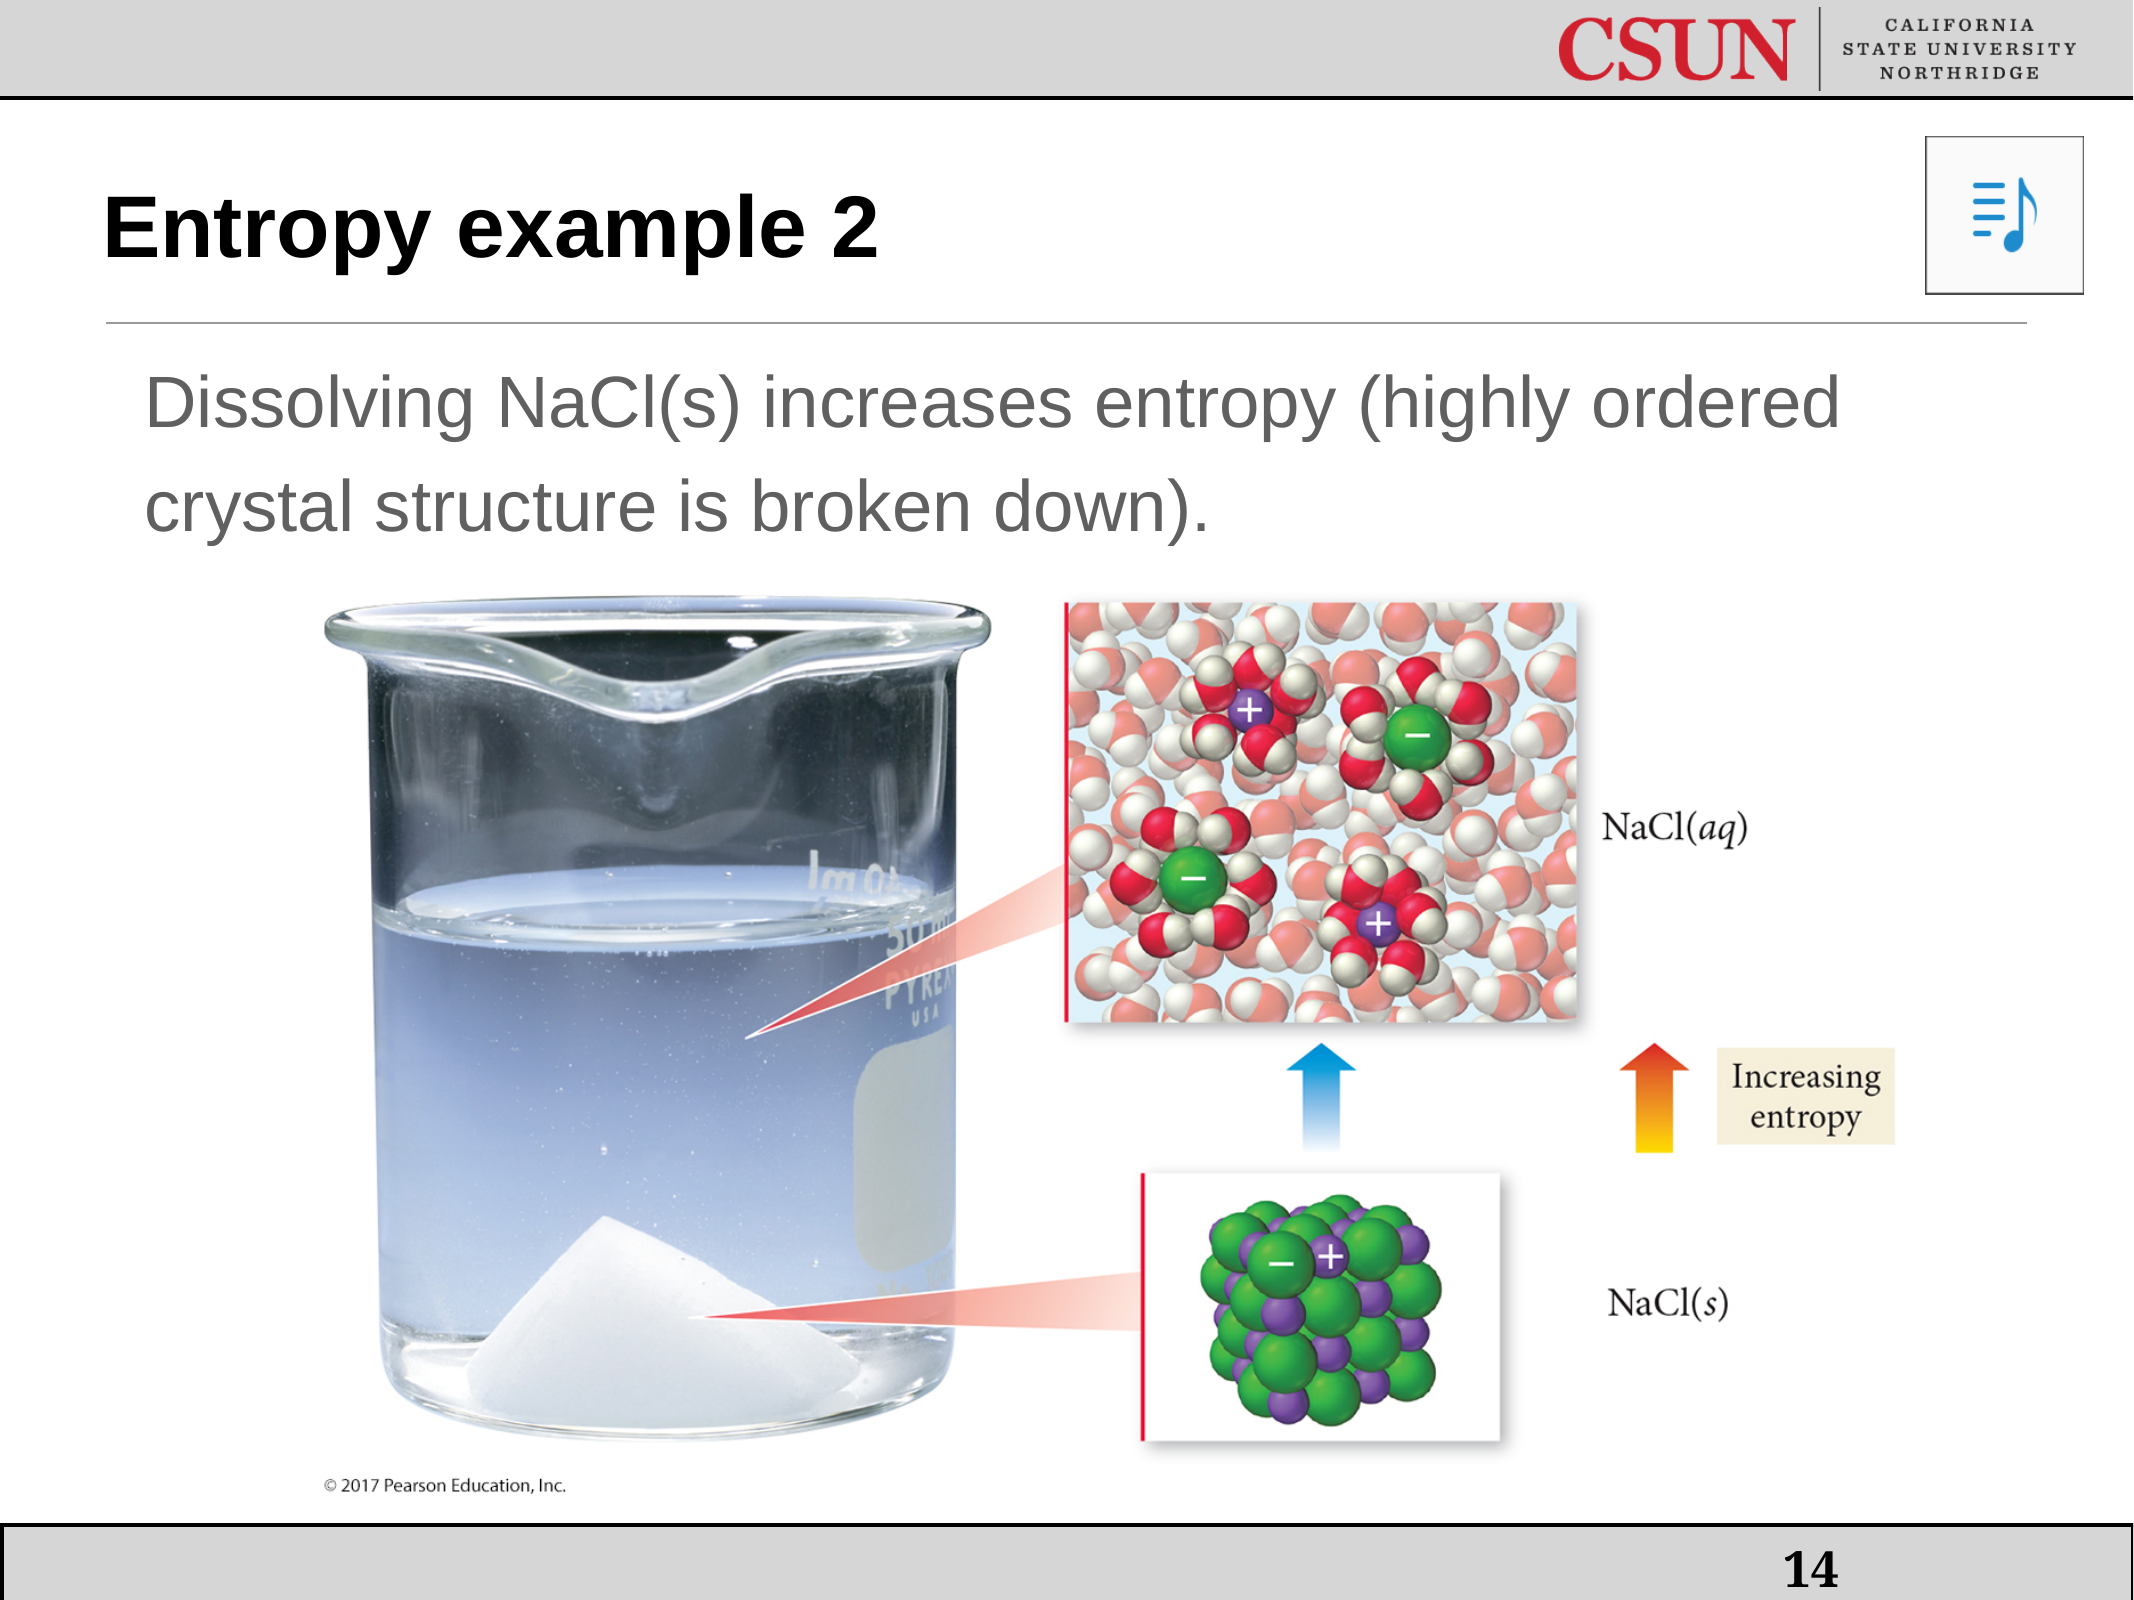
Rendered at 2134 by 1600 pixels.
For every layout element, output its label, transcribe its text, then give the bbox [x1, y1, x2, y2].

picture [312, 578, 1908, 1503]
list Dissolving NaCl(s) increases entropy (highly ordered crystal structure is broken down). [93, 346, 2040, 556]
title Entropy example 2 [93, 104, 2040, 284]
text_box [1924, 135, 2086, 296]
picture [1559, 7, 2076, 91]
